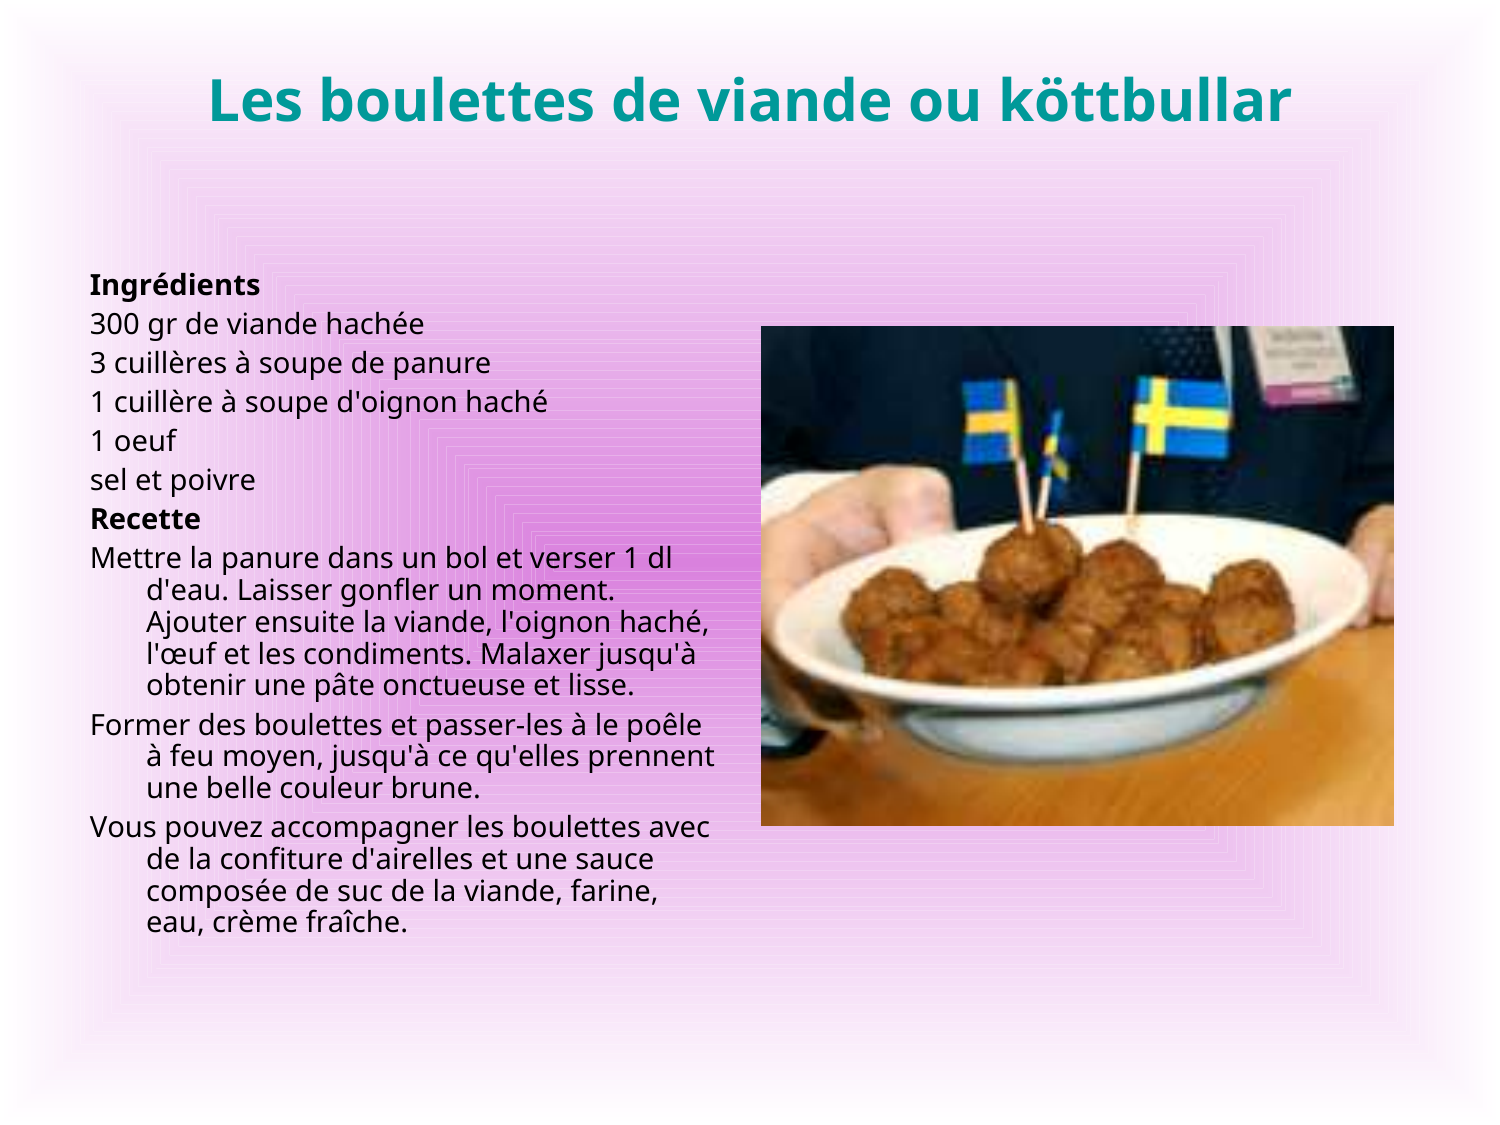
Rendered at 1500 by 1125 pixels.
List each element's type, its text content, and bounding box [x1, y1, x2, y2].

list Ingrédients 300 gr de viande hachée 3 cuillères à soupe de panure 1 cuillère à soupe d'oignon haché 1 oeuf sel et poivre Recette Mettre la panure dans un bol et verser 1 dl d'eau. Laisser gonfler un moment. Ajouter ensuite la viande, l'oignon haché, l'œuf et les condiments. Malaxer jusqu'à obtenir une pâte onctueuse et lisse. Former des boulettes et passer-les à le poêle à feu moyen, jusqu'à ce qu'elles prennent une belle couleur brune. Vous pouvez accompagner les boulettes avec de la confiture d'airelles et une sauce composée de suc de la viande, farine, eau, crème fraîche. [75, 262, 738, 1006]
picture [761, 326, 1394, 826]
chart [762, 262, 1426, 1006]
title Les boulettes de viande ou köttbullar [75, 45, 1426, 233]
